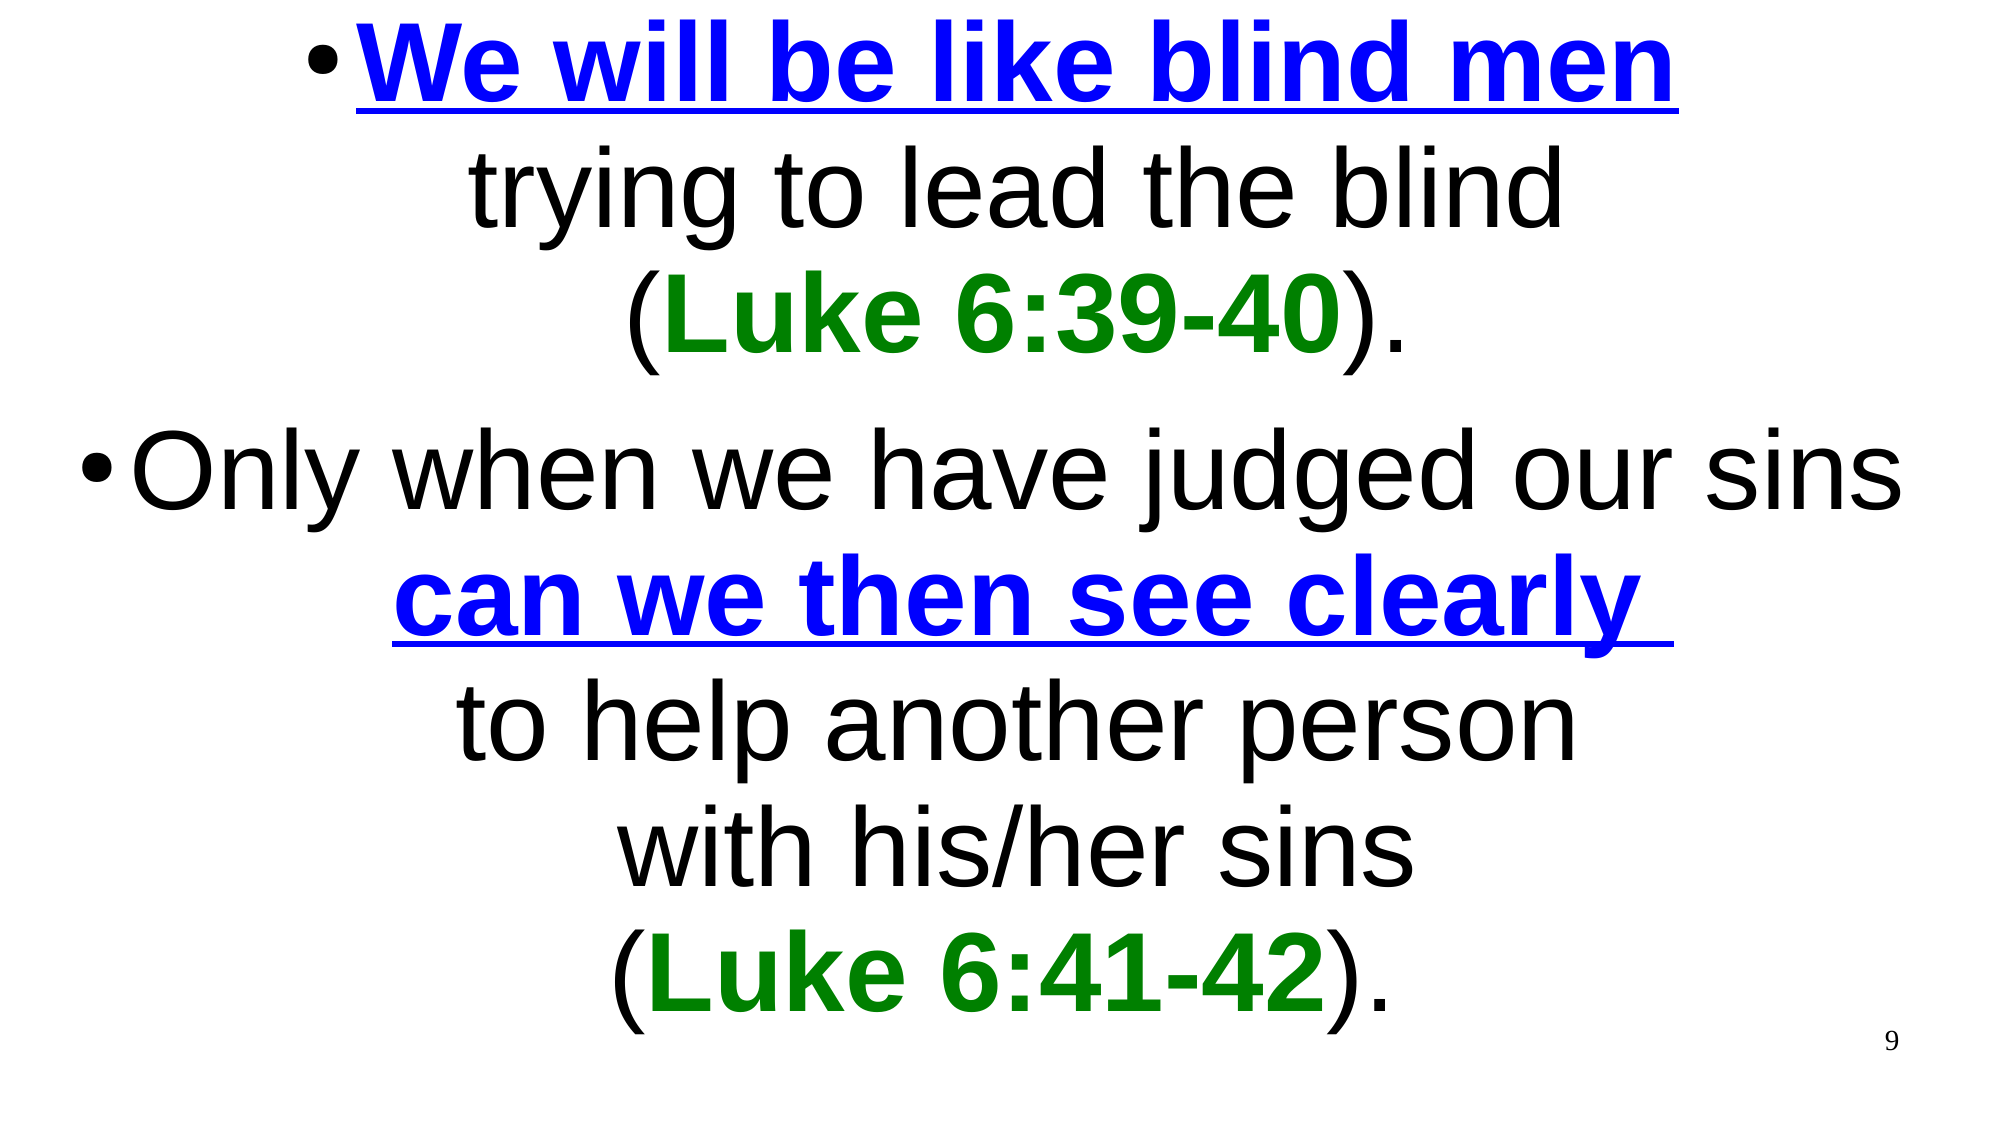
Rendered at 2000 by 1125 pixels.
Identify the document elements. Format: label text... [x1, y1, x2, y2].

list We will be like blind men trying to lead the blind (Luke 6:39-40). Only when we have judged our sins can we then see clearly to help another person with his/her sins (Luke 6:41-42). [0, 0, 1996, 1123]
